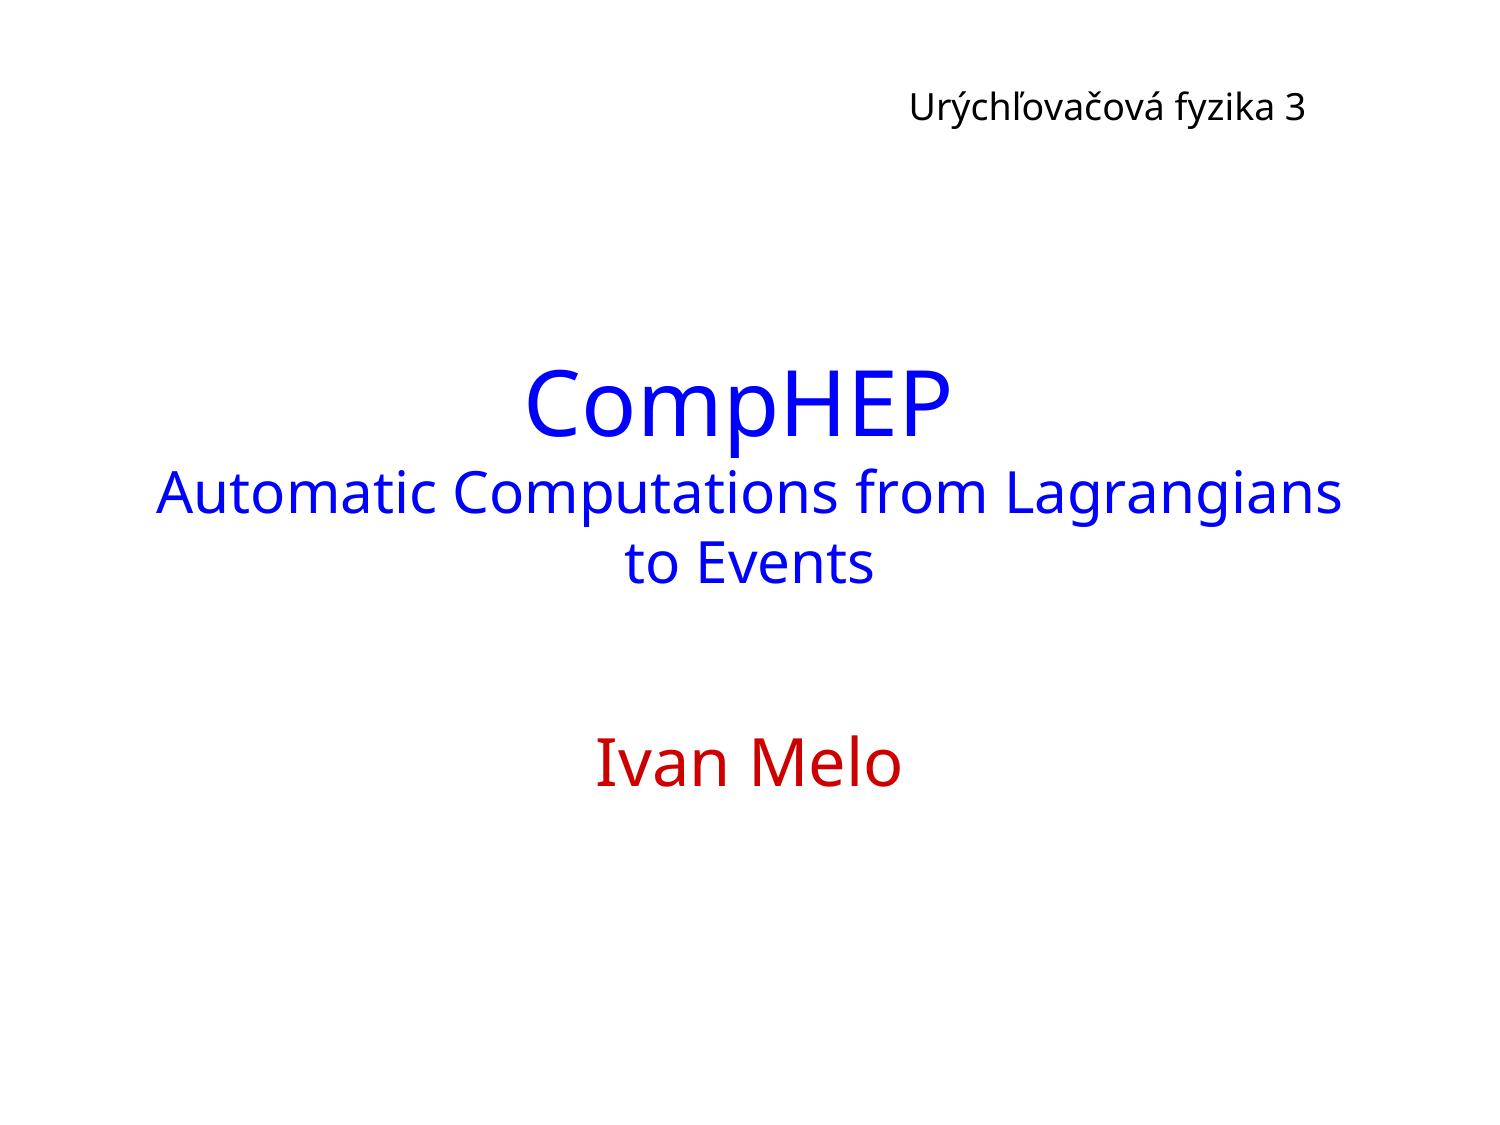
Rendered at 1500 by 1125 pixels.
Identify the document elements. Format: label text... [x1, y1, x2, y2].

text_box Urýchľovačová fyzika 3 [893, 75, 1332, 137]
title CompHEP Automatic Computations from Lagrangians to Events [112, 337, 1388, 603]
subtitle Ivan Melo [225, 712, 1276, 1001]
